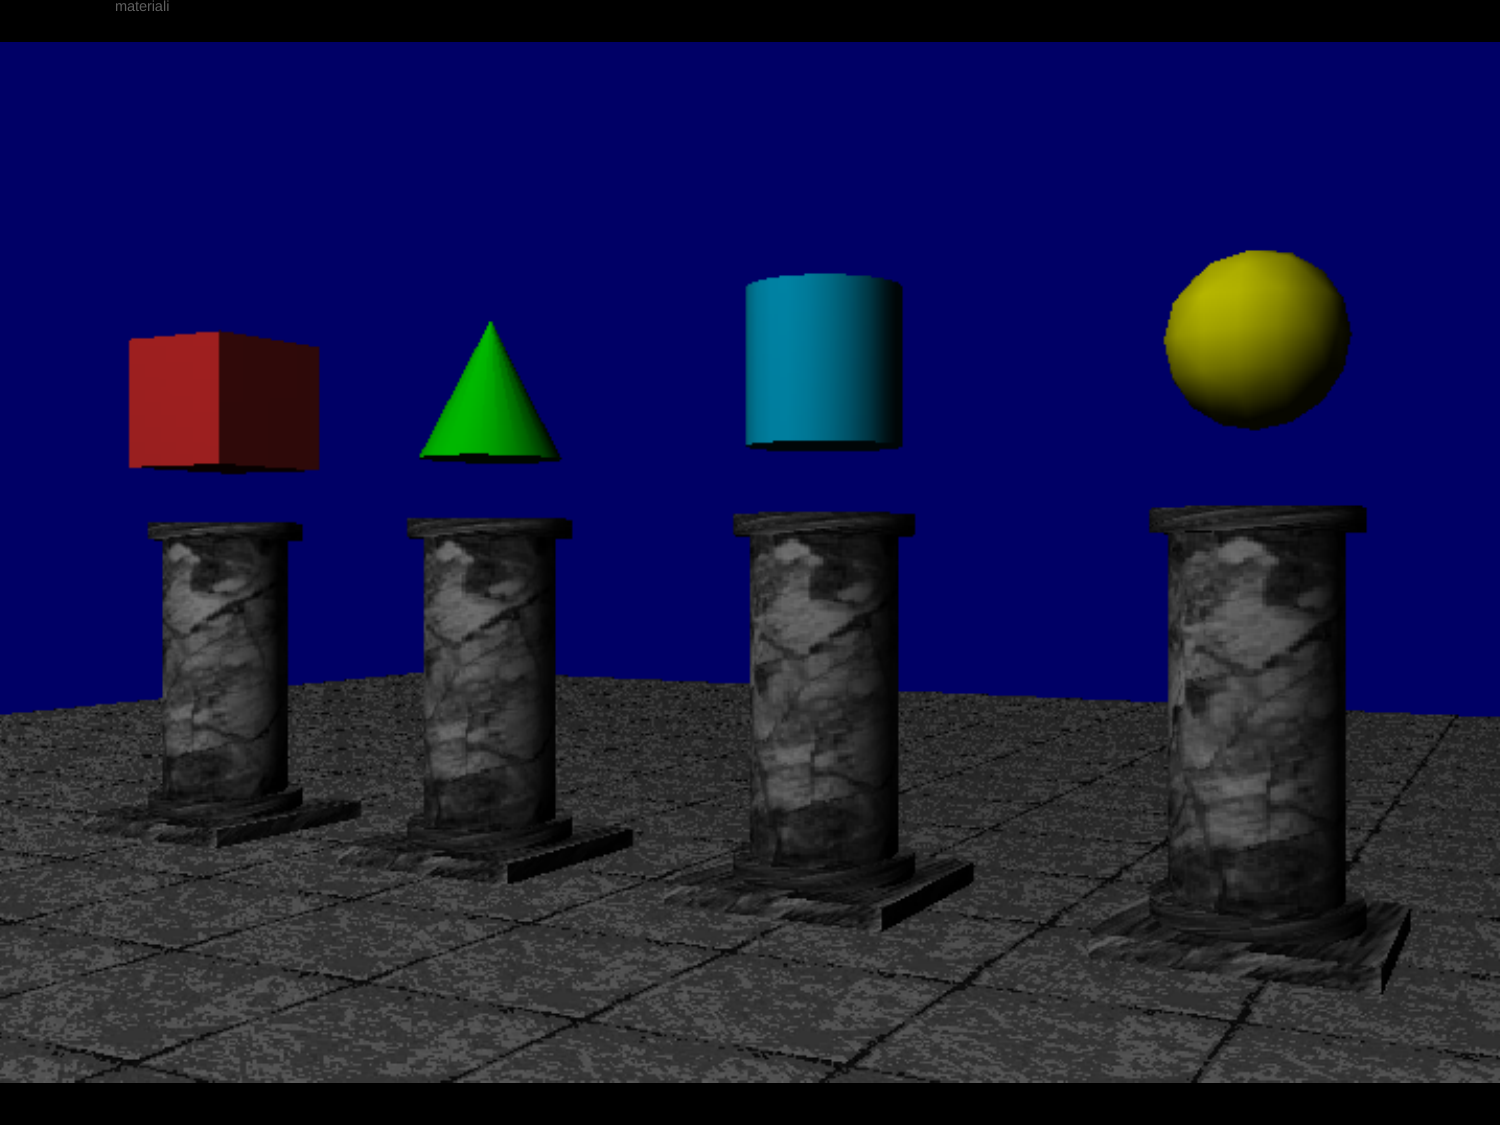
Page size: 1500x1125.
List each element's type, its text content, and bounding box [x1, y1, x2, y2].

title materiali [0, 0, 286, 23]
picture [0, 42, 1500, 1083]
